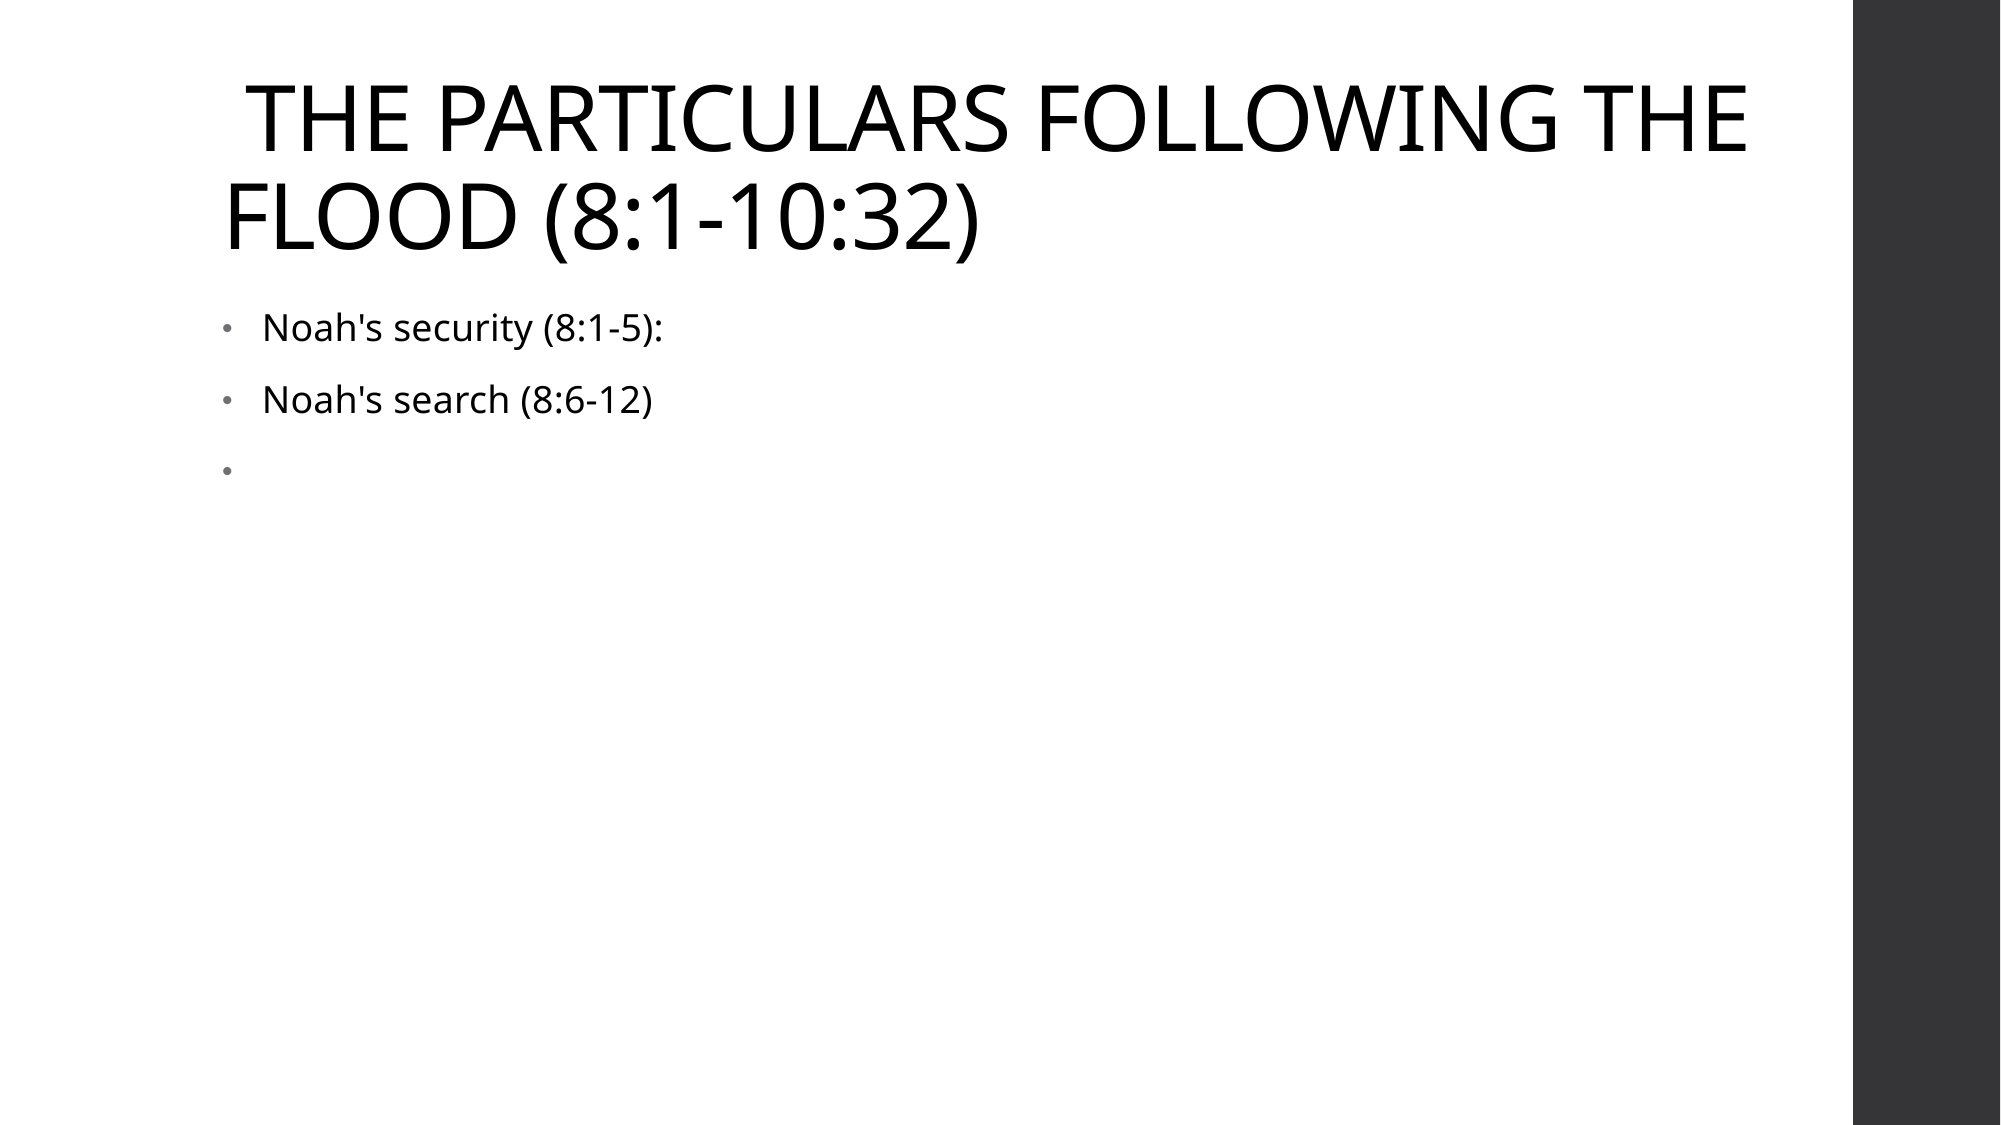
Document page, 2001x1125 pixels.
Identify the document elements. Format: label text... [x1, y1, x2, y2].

title THE PARTICULARS FOLLOWING THE FLOOD (8:1-10:32) [206, 60, 1797, 278]
list Noah's security (8:1-5): Noah's search (8:6-12) [206, 299, 1617, 1014]
